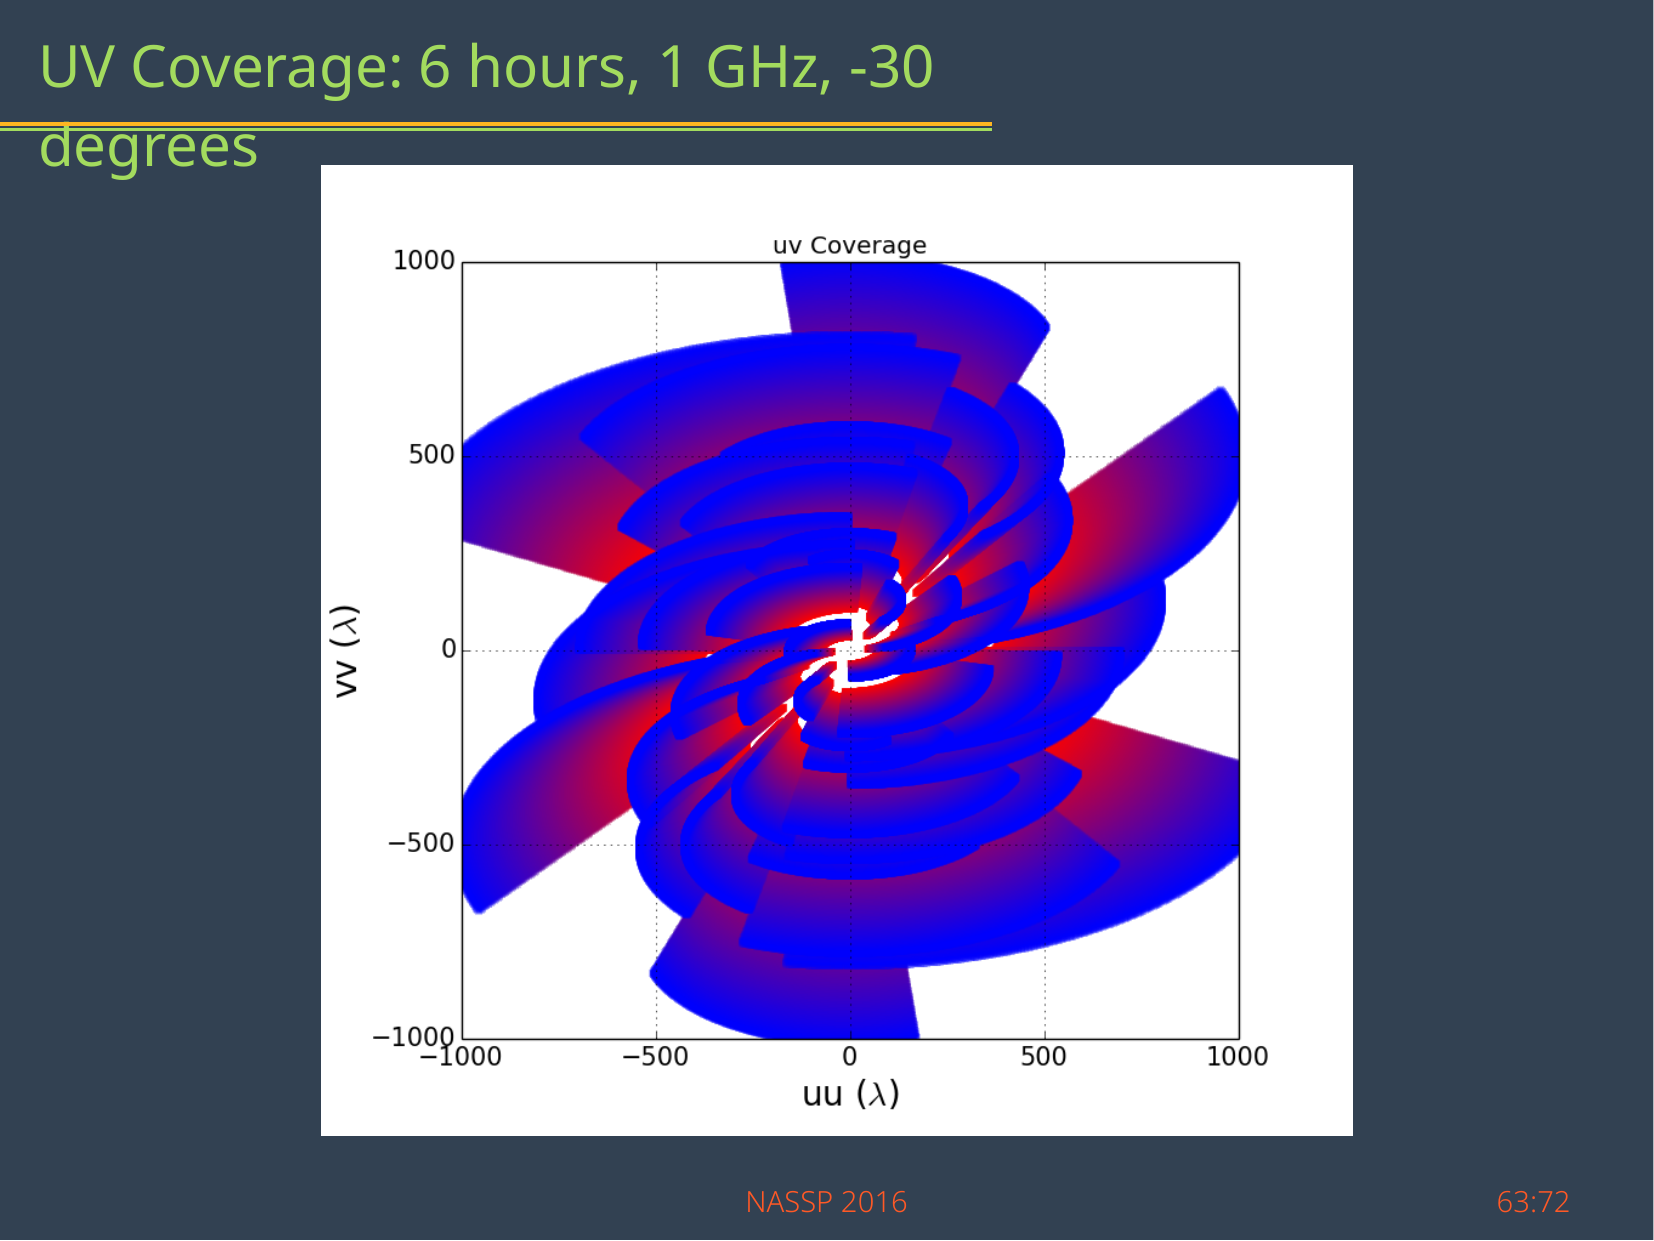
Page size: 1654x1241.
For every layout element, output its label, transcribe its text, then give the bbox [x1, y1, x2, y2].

picture [321, 165, 1353, 1136]
text_box UV Coverage: 6 hours, 1 GHz, -30 degrees [23, 17, 1182, 103]
